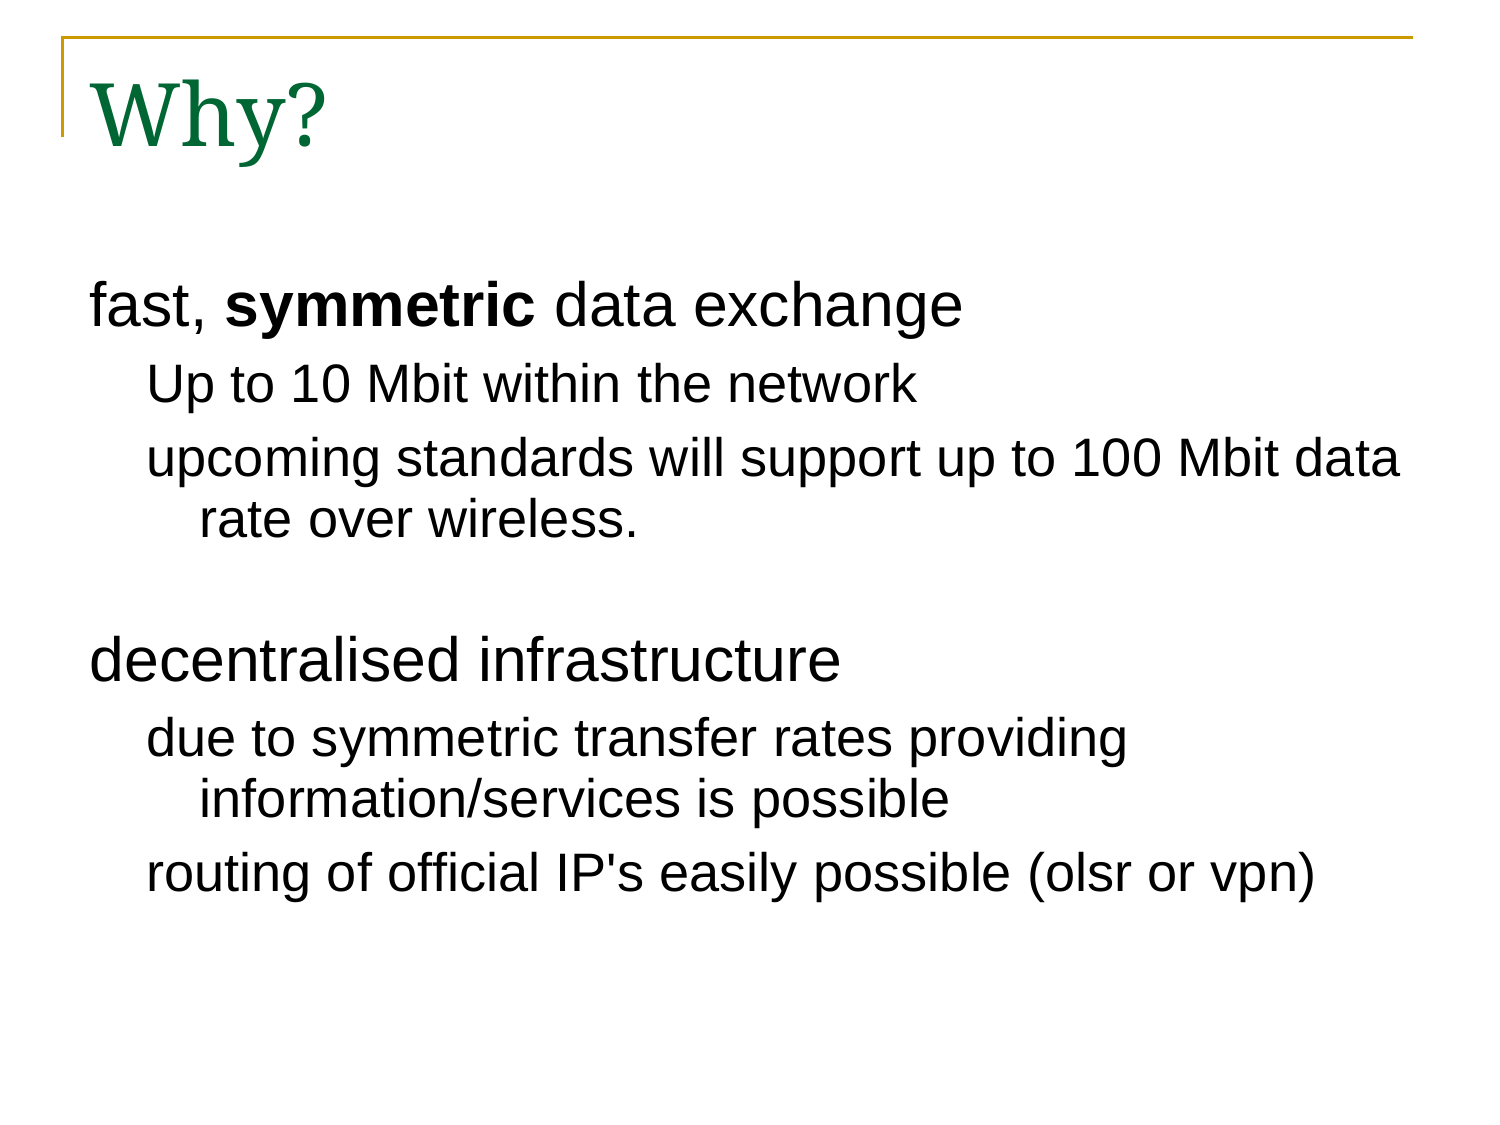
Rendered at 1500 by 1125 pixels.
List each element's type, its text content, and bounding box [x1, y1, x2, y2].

title Why? [75, 45, 1426, 233]
list fast, symmetric data exchange Up to 10 Mbit within the network upcoming standards will support up to 100 Mbit data rate over wireless. decentralised infrastructure due to symmetric transfer rates providing information/services is possible routing of official IP's easily possible (olsr or vpn) [75, 262, 1426, 1086]
